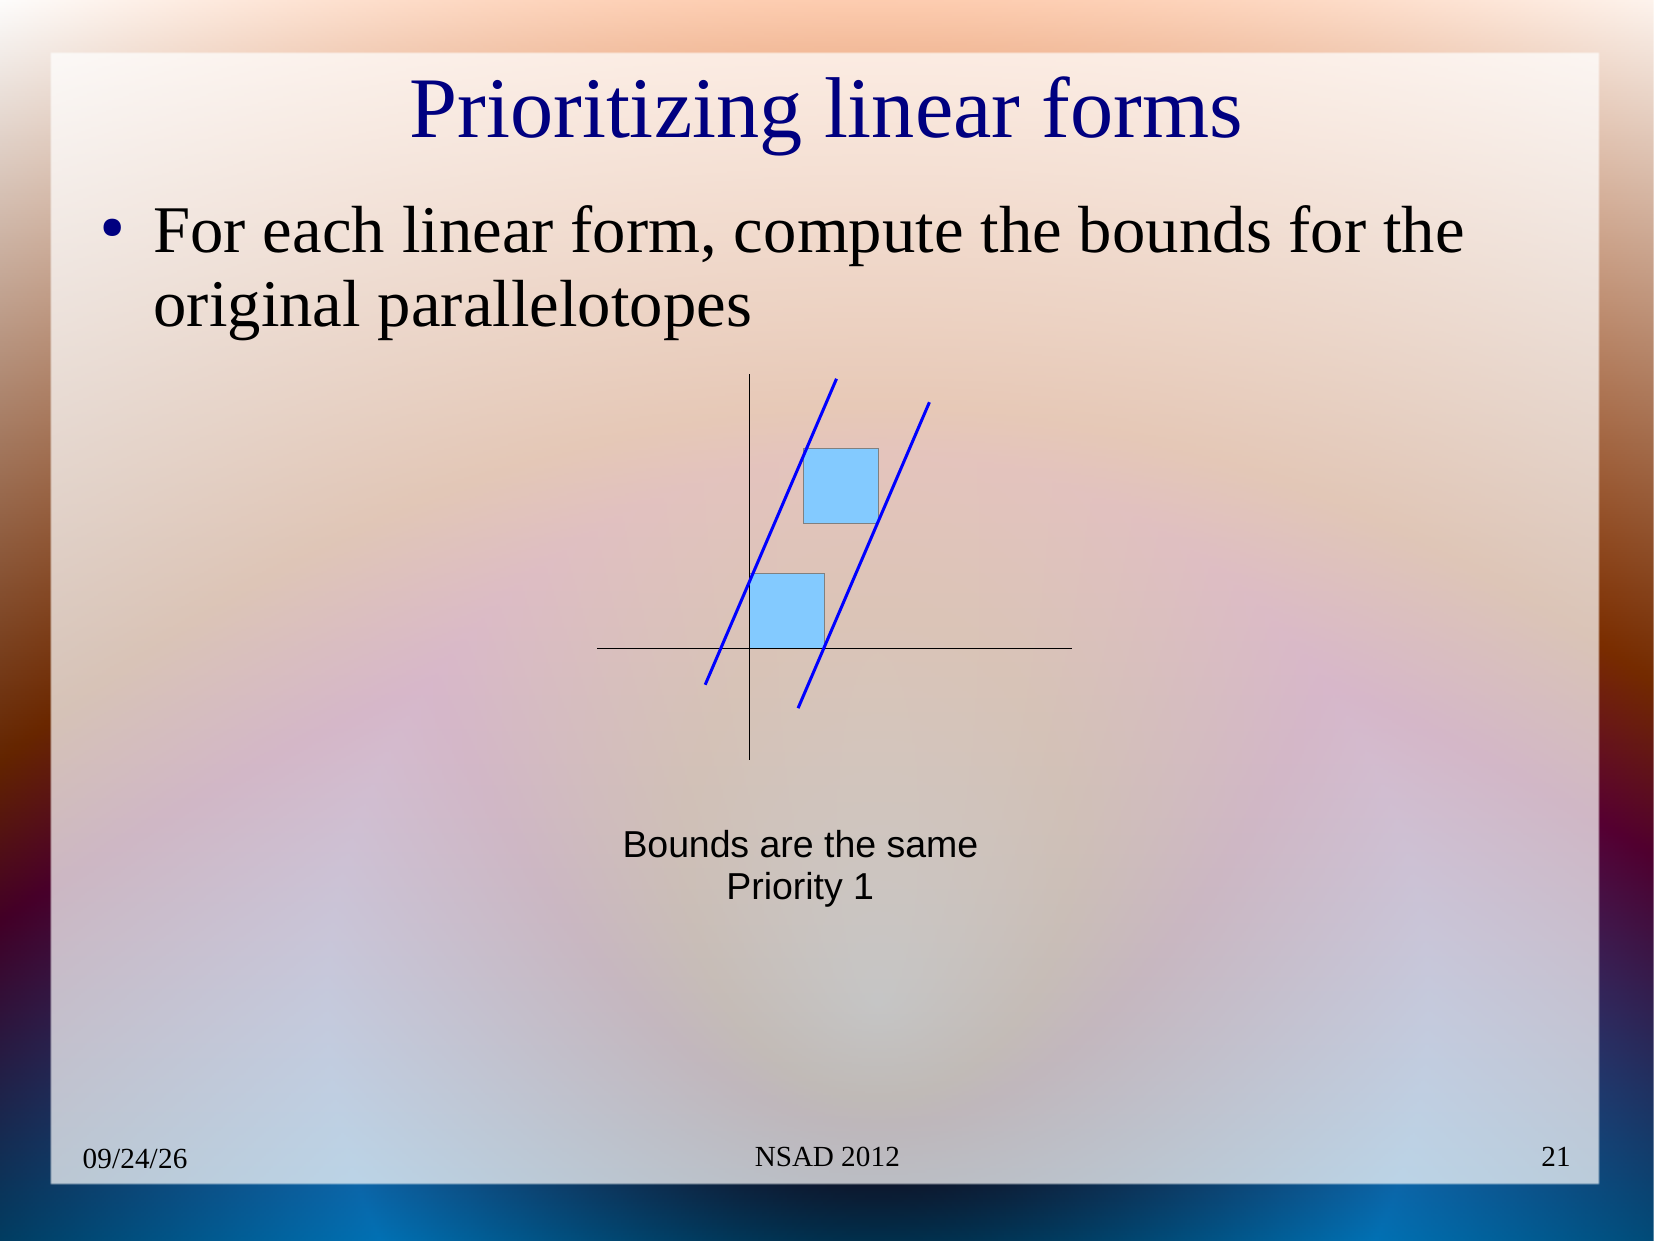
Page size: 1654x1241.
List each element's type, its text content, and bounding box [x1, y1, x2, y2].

picture [0, 0, 1654, 1241]
text_box [750, 573, 825, 648]
text_box Bounds are the same Priority 1 [575, 816, 1026, 915]
list For each linear form, compute the bounds for the original parallelotopes [82, 192, 1571, 1125]
title Prioritizing linear forms [82, 60, 1571, 156]
text_box [803, 448, 879, 524]
